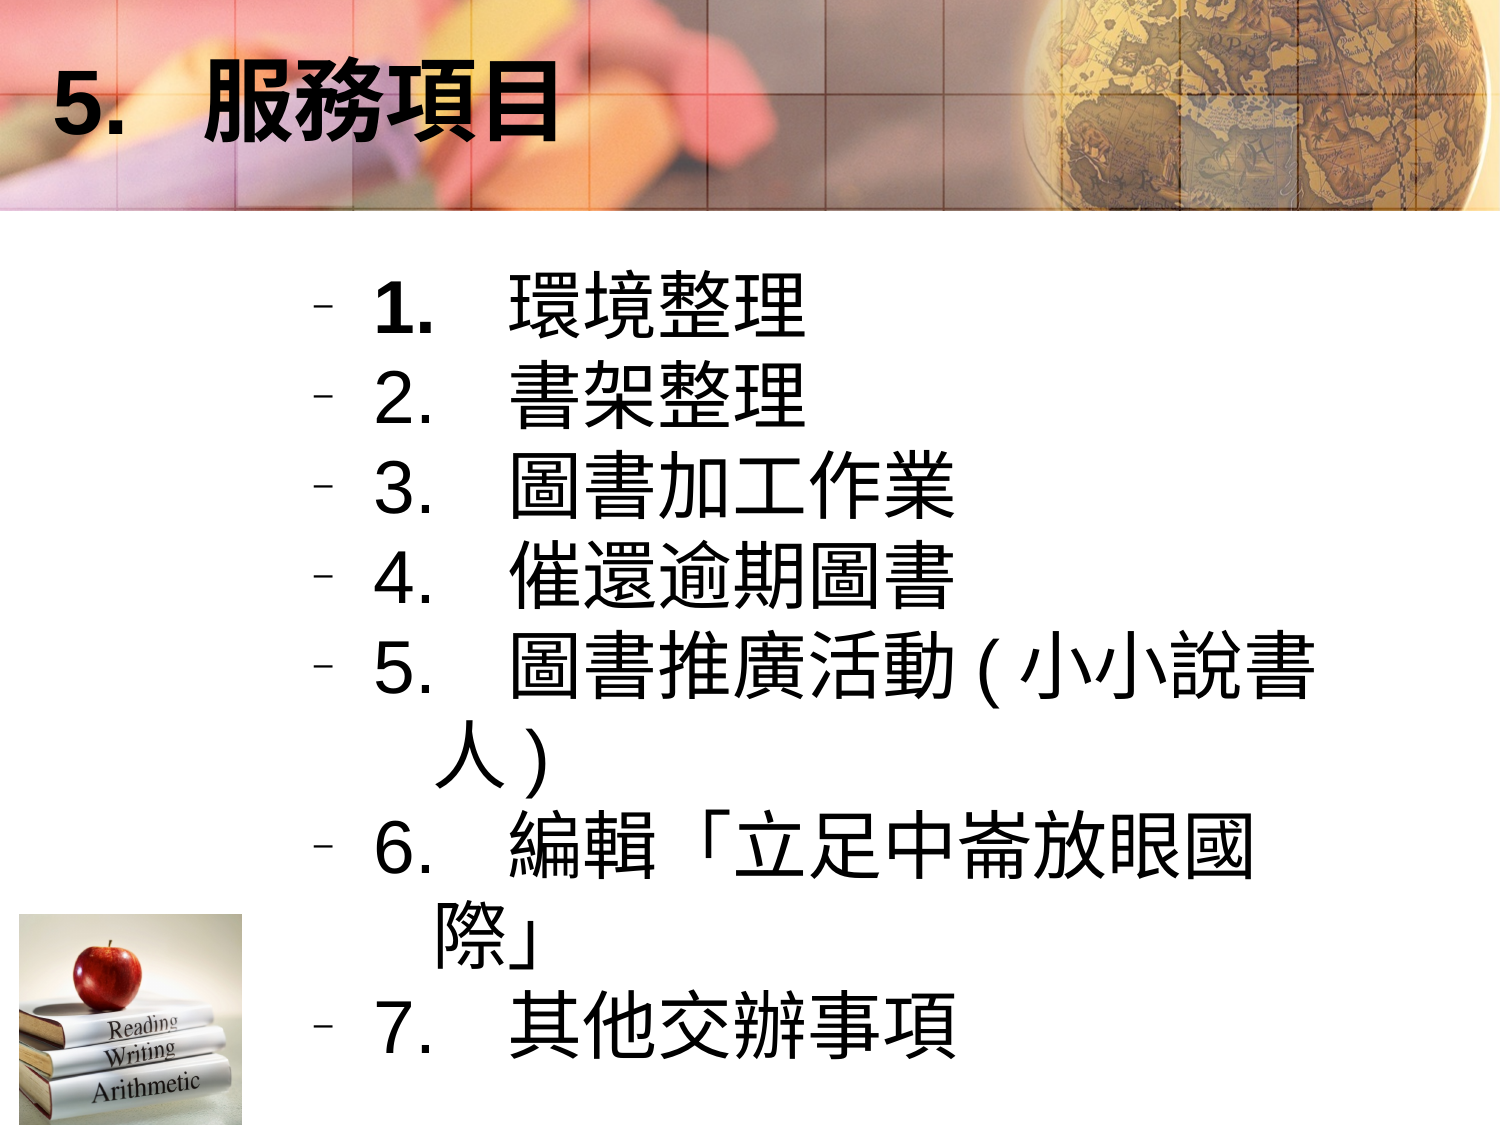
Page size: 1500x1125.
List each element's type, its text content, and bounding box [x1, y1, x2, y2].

text_box 5. 服務項目 [37, 35, 1020, 161]
picture [19, 914, 242, 1125]
text_box 1. 環境整理 2. 書架整理 3. 圖書加工作業 4. 催還逾期圖書 5. 圖書推廣活動(小小說書人) 6. 編輯「立足中崙放眼國際」 7. 其他交辦事項 [298, 251, 1383, 964]
picture [0, 0, 1500, 211]
